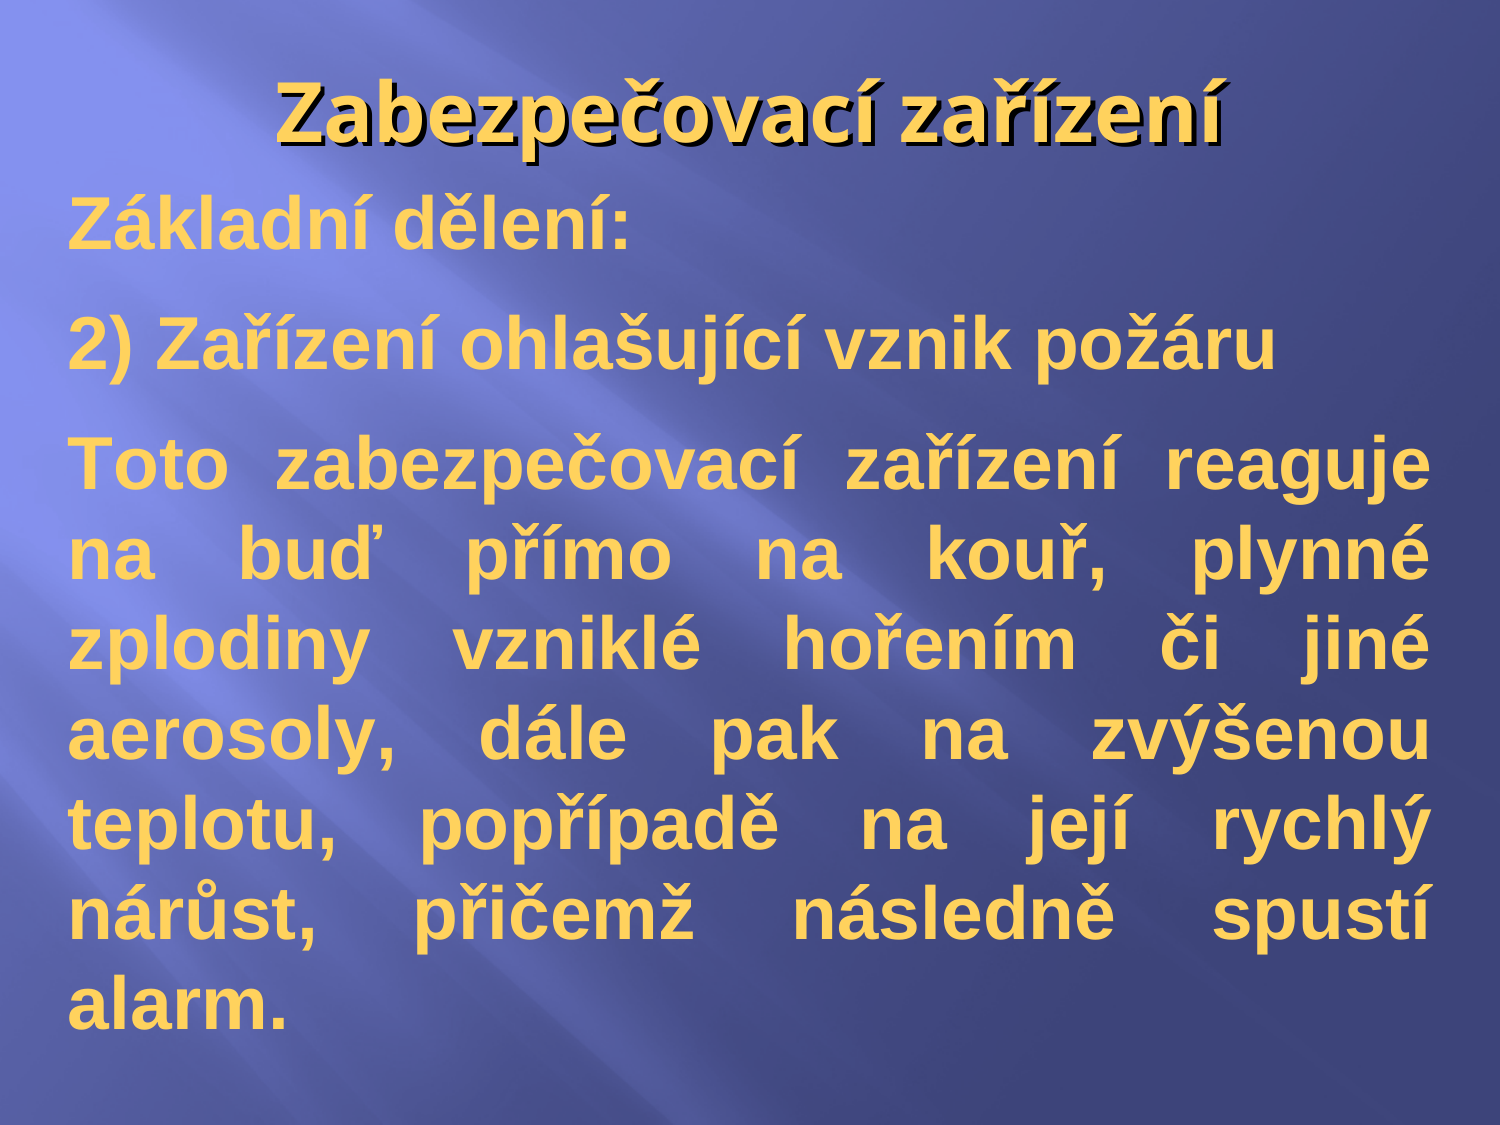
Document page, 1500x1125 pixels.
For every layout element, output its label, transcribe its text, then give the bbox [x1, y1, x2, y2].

picture [0, 0, 1500, 1125]
text_box Základní dělení: 2) Zařízení ohlašující vznik požáru Toto zabezpečovací zařízení reaguje na buď přímo na kouř, plynné zplodiny vzniklé hořením či jiné aerosoly, dále pak na zvýšenou teplotu, popřípadě na její rychlý nárůst, přičemž následně spustí alarm. [53, 172, 1447, 1047]
title Zabezpečovací zařízení [75, 45, 1426, 172]
